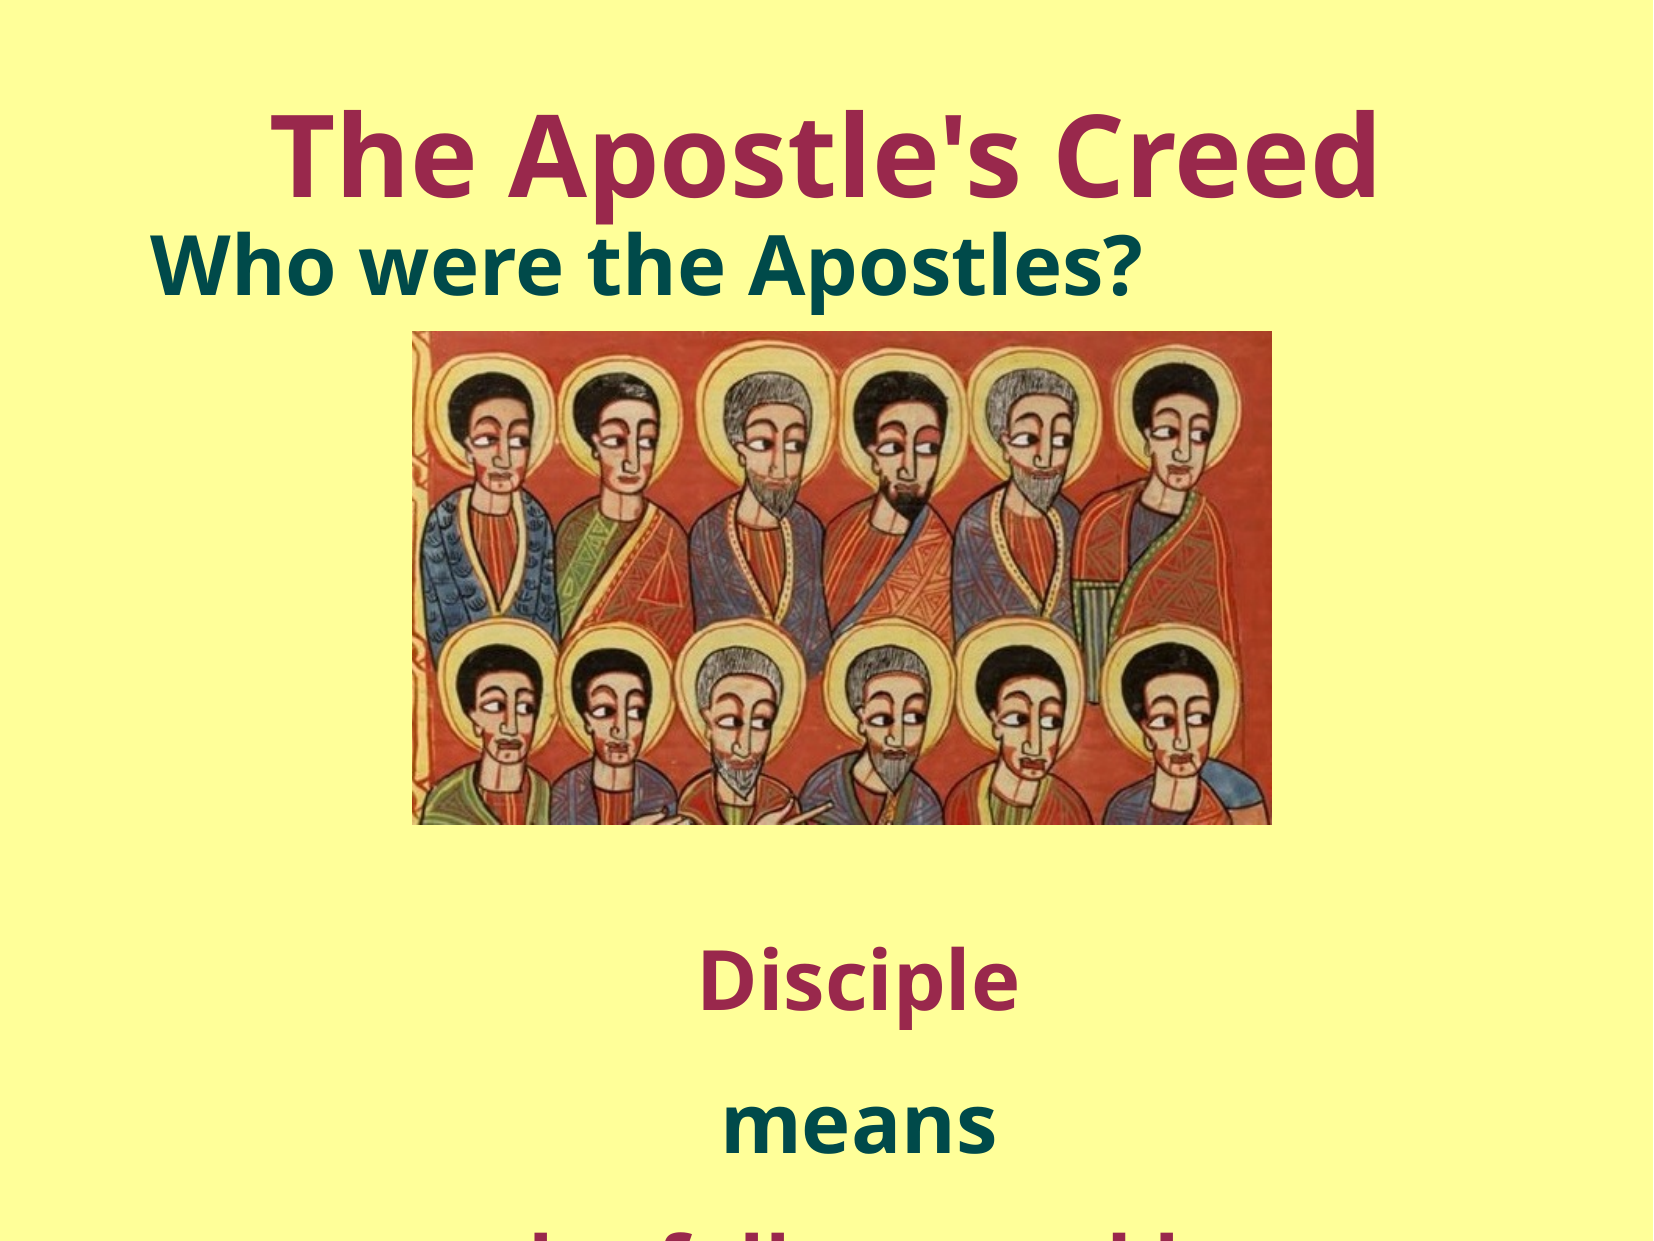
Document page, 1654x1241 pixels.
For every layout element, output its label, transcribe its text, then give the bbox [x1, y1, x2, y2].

picture [412, 331, 1272, 826]
title The Apostle's Creed [82, 49, 1571, 257]
list Who were the Apostles? Disciple means one who follows and learns. [79, 206, 1568, 1241]
